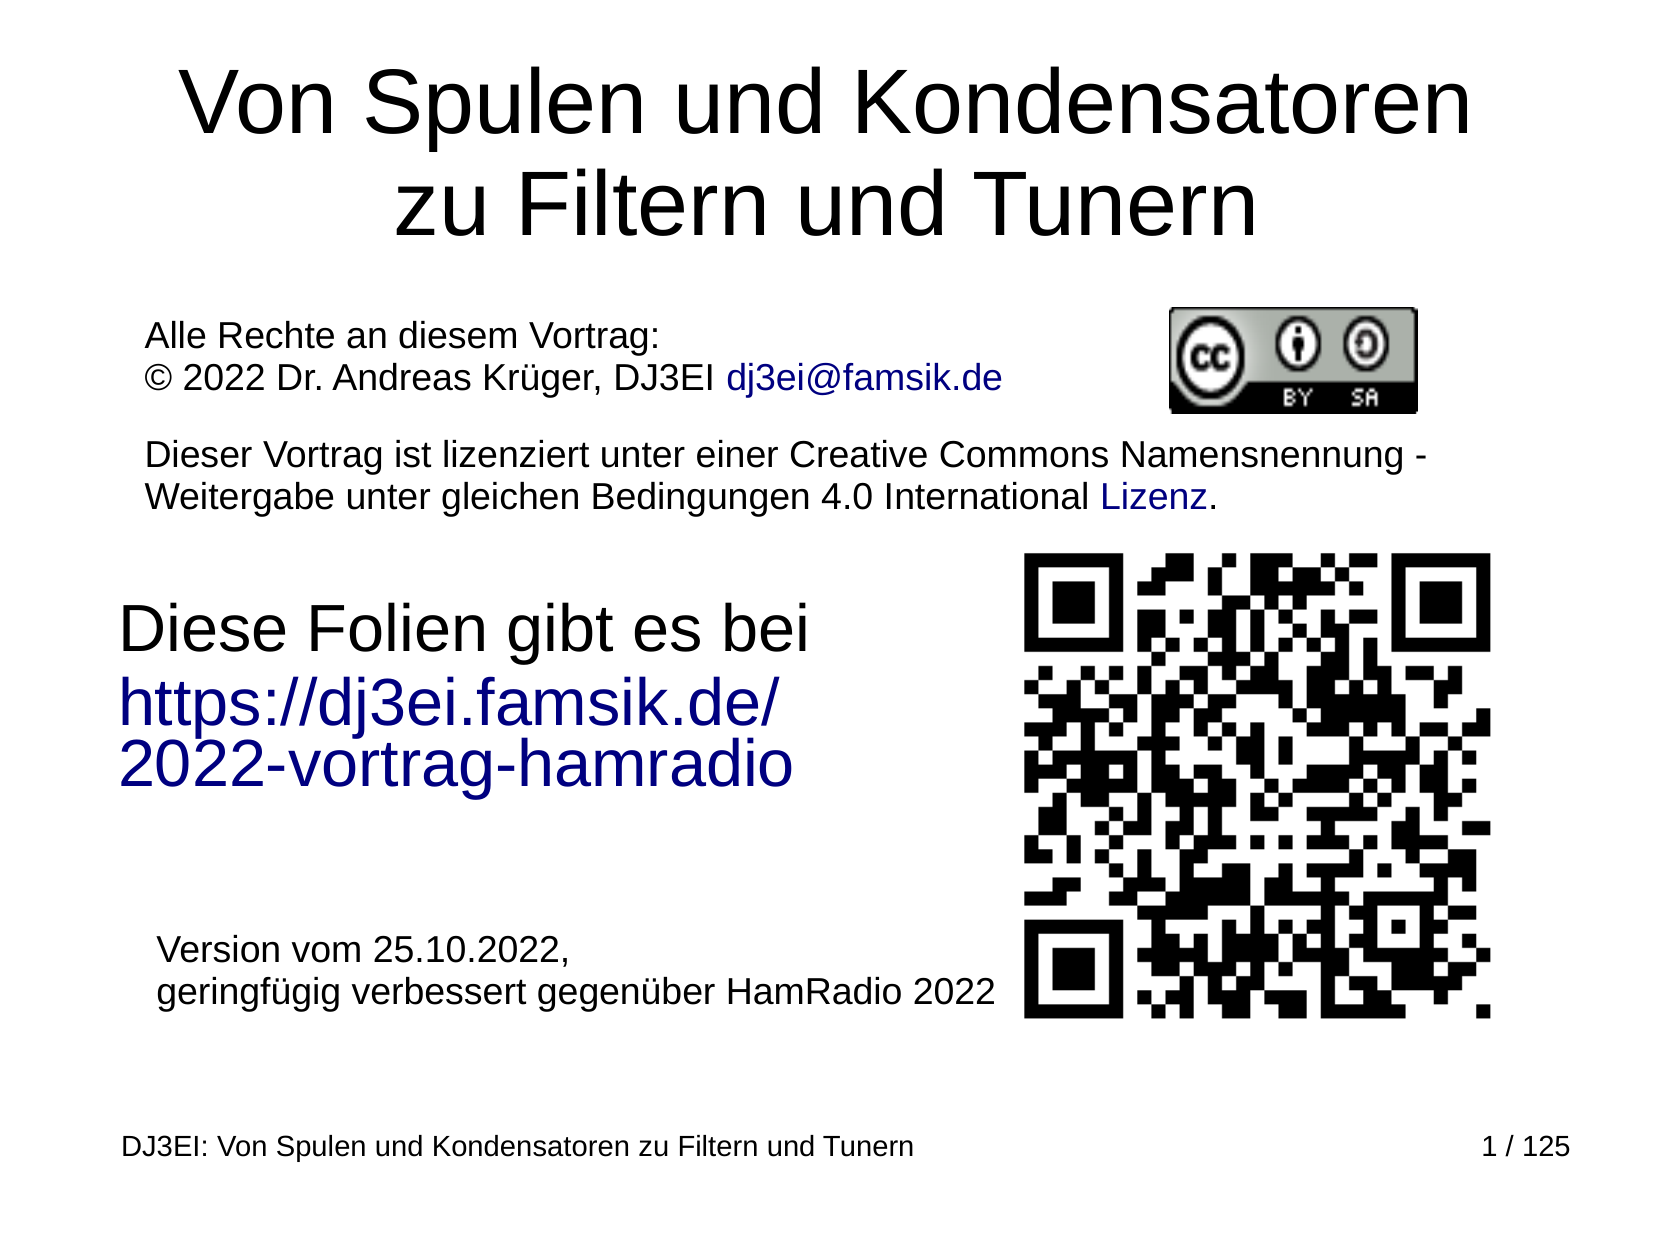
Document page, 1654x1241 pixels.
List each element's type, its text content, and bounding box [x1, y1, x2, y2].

list Diese Folien gibt es bei https://dj3ei.famsik.de/2022-vortrag-hamradio [47, 590, 815, 827]
title Von Spulen und Kondensatoren zu Filtern und Tunern [82, 49, 1571, 257]
picture [968, 526, 1547, 1075]
text_box Alle Rechte an diesem Vortrag: © 2022 Dr. Andreas Krüger, DJ3EI dj3ei@famsik.de Dieser Vortrag ist lizenziert unter einer Creative Commons Namensnennung - Weitergabe unter gleichen Bedingungen 4.0 International Lizenz. [129, 307, 1583, 526]
text_box Version vom 25.10.2022, geringfügig verbessert gegenüber HamRadio 2022 [141, 921, 1011, 1021]
picture [1169, 307, 1418, 414]
